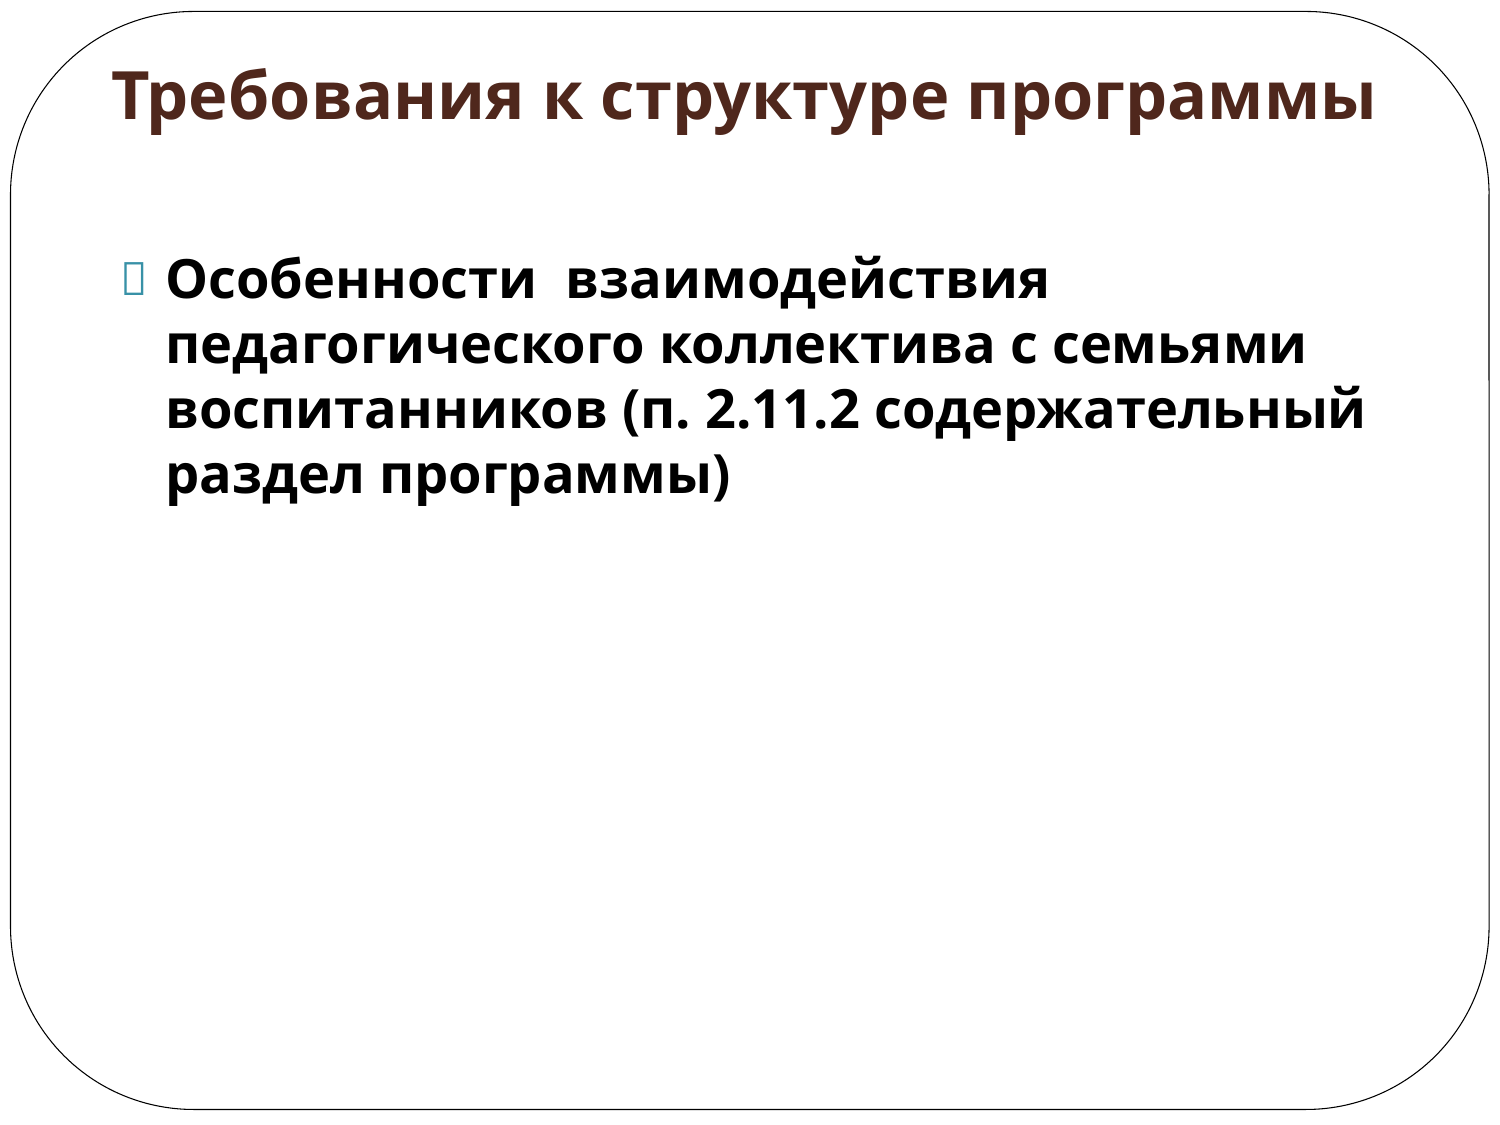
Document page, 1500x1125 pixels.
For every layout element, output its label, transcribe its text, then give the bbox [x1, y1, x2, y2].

title Требования к структуре программы [82, 45, 1425, 164]
list Особенности взаимодействия педагогического коллектива с семьями воспитанников (п. 2.11.2 содержательный раздел программы) [105, 237, 1425, 1043]
